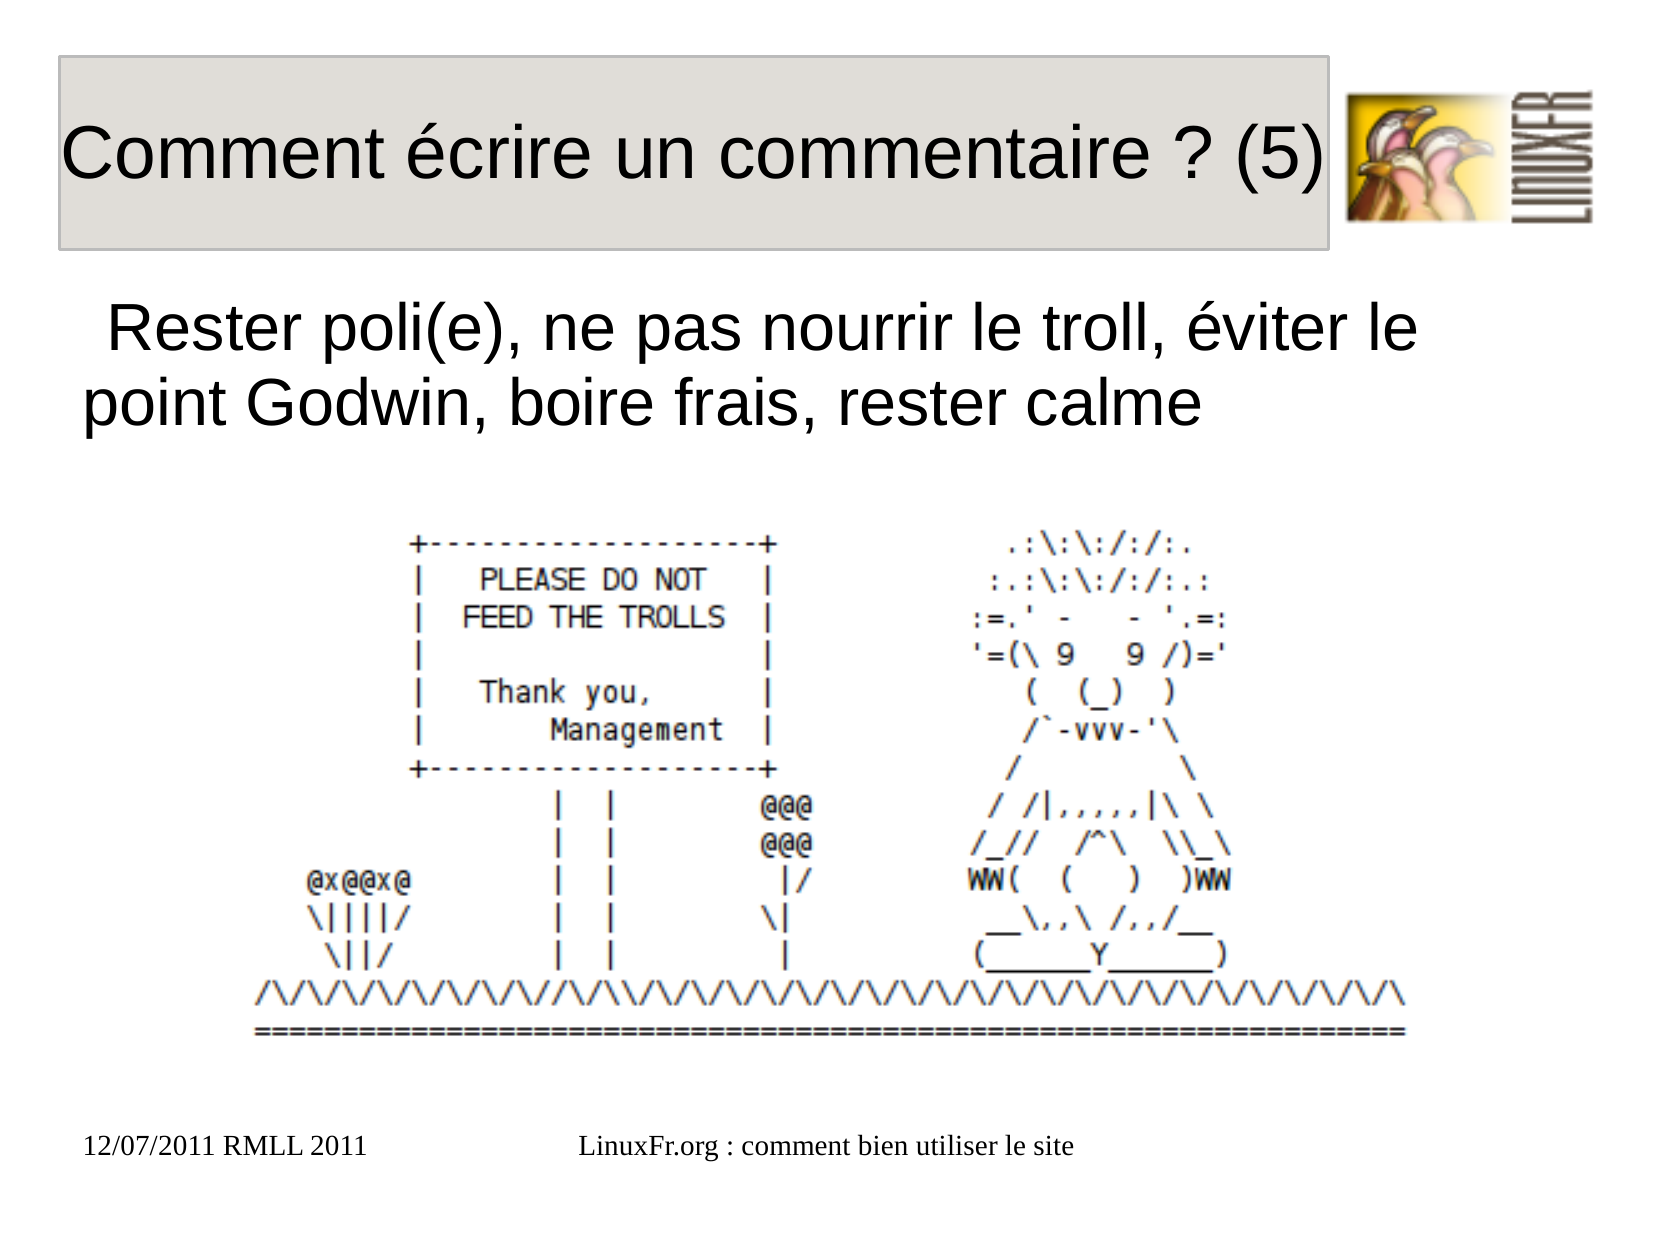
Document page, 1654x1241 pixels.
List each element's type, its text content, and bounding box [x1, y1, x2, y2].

picture [1341, 88, 1601, 229]
picture [236, 501, 1423, 1056]
subtitle Rester poli(e), ne pas nourrir le troll, éviter le point Godwin, boire frais, rester calme [82, 290, 1571, 1094]
title Comment écrire un commentaire ? (5) [59, 56, 1329, 250]
